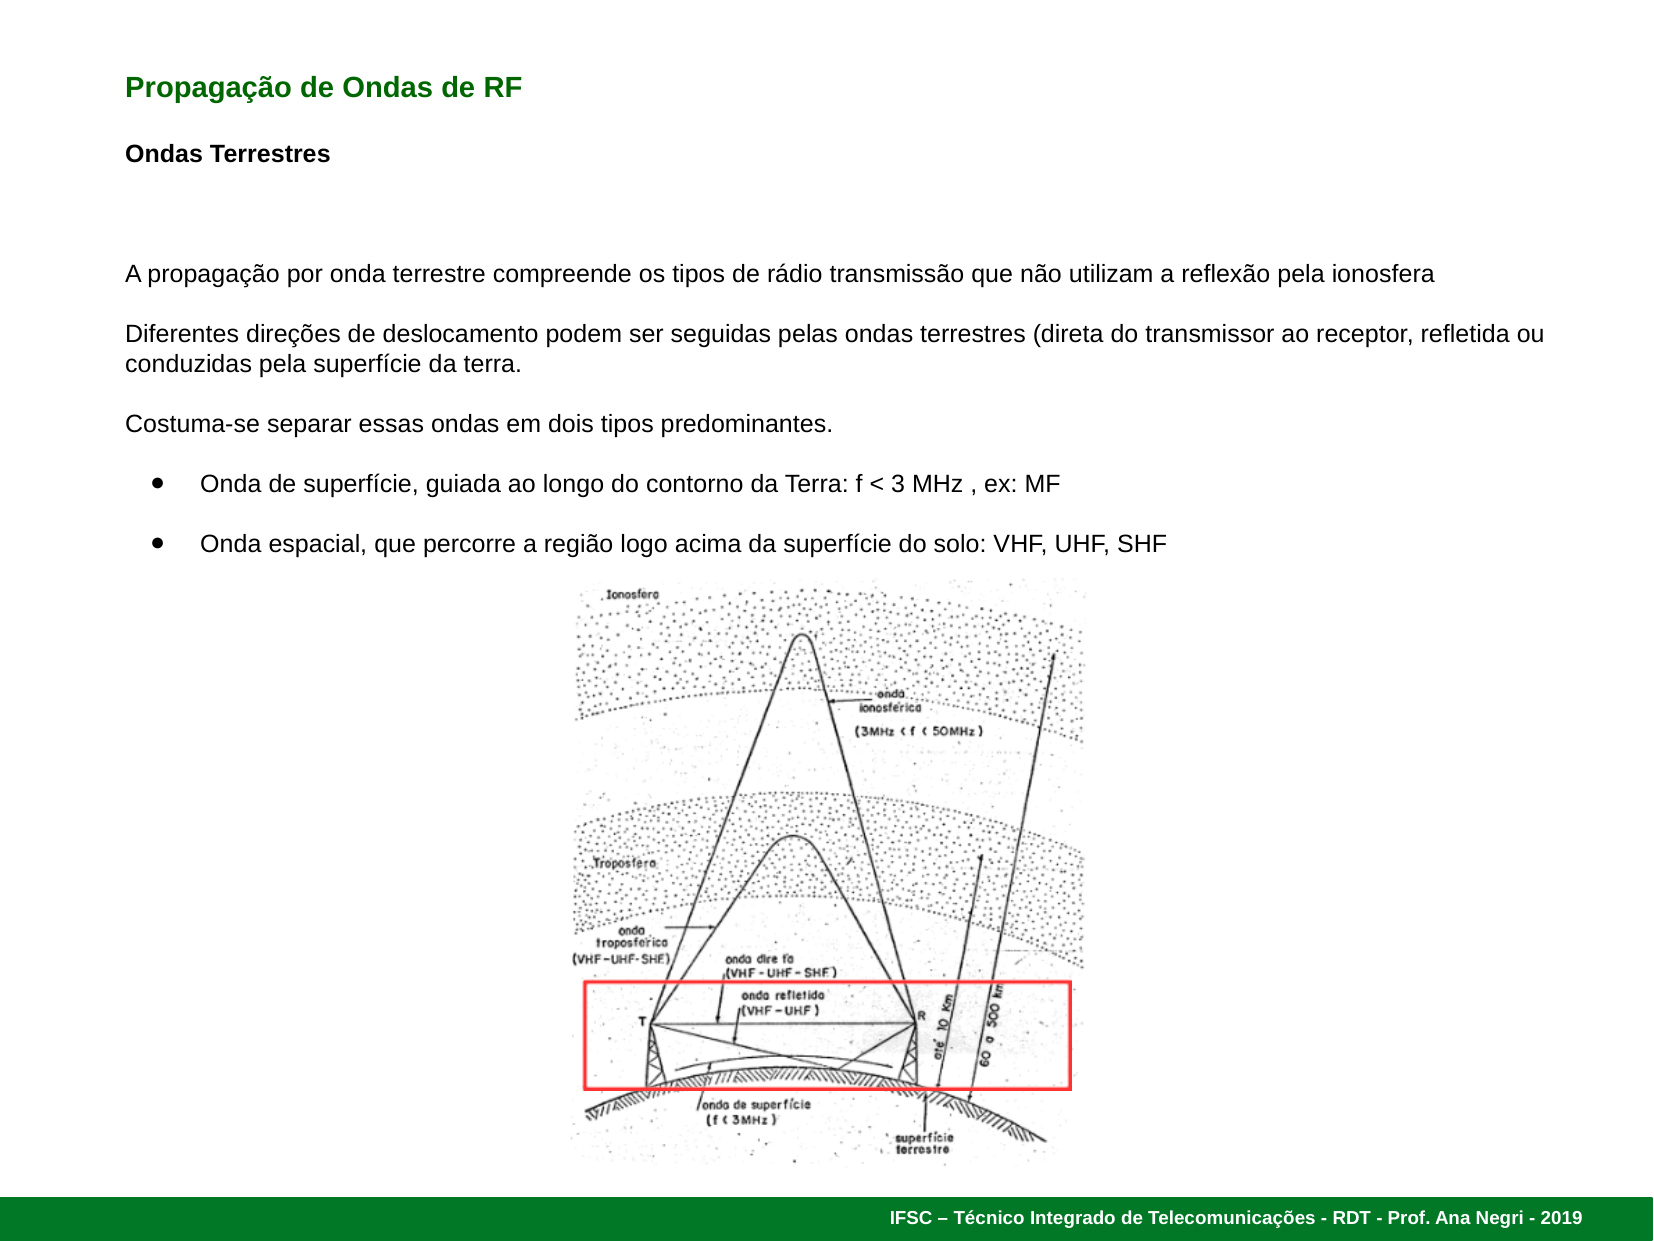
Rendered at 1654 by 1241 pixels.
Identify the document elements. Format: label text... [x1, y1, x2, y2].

text_box IFSC – Técnico Integrado de Telecomunicações - RDT - Prof. Ana Negri - 2019 [875, 1197, 1653, 1236]
text_box [0, 1197, 1653, 1241]
text_box Propagação de Ondas de RF Ondas Terrestres A propagação por onda terrestre compreende os tipos de rádio transmissão que não utilizam a reflexão pela ionosfera Diferentes direções de deslocamento podem ser seguidas pelas ondas terrestres (direta do transmissor ao receptor, refletida ou conduzidas pela superfície da terra. Costuma-se separar essas ondas em dois tipos predominantes. Onda de superfície, guiada ao longo do contorno da Terra: f < 3 MHz , ex: MF Onda espacial, que percorre a região logo acima da superfície do solo: VHF, UHF, SHF [110, 60, 1615, 959]
picture [564, 577, 1089, 1168]
